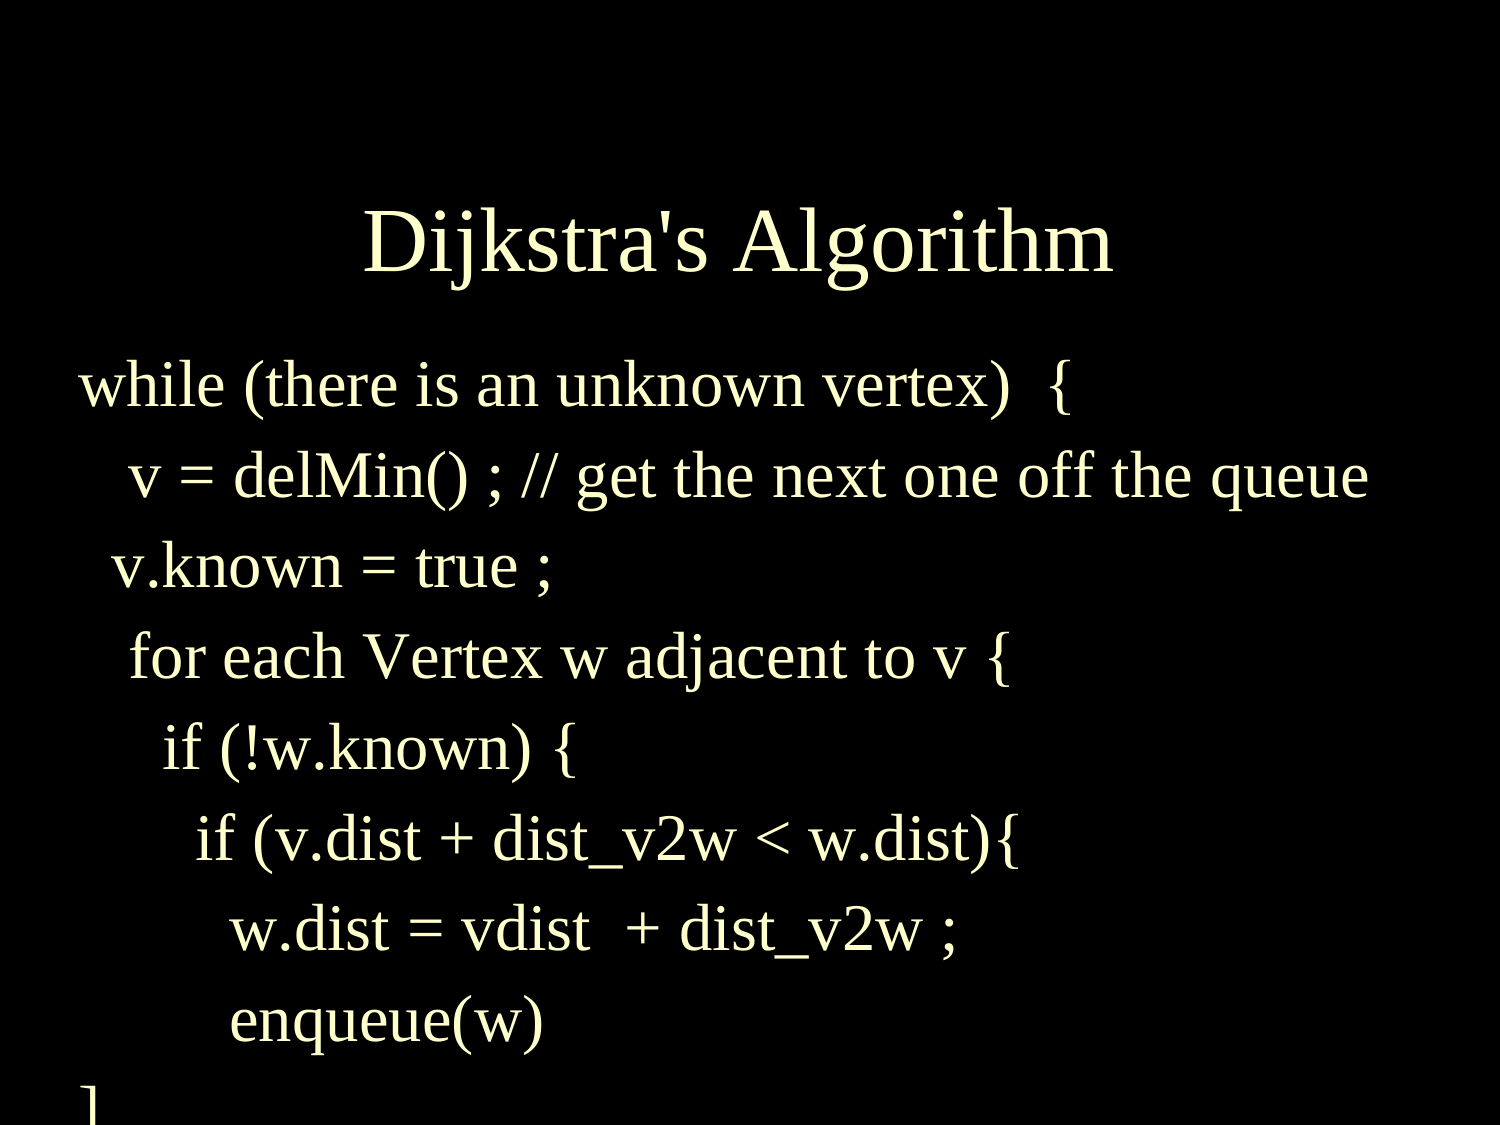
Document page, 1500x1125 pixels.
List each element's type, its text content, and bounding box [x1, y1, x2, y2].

title Dijkstra's Algorithm [22, 145, 1480, 336]
list while (there is an unknown vertex) { v = delMin() ; // get the next one off the queue v.known = true ; for each Vertex w adjacent to v { if (!w.known) { if (v.dist + dist_v2w < w.dist){ w.dist = vdist + dist_v2w ; enqueue(w) ] [22, 347, 1482, 1125]
